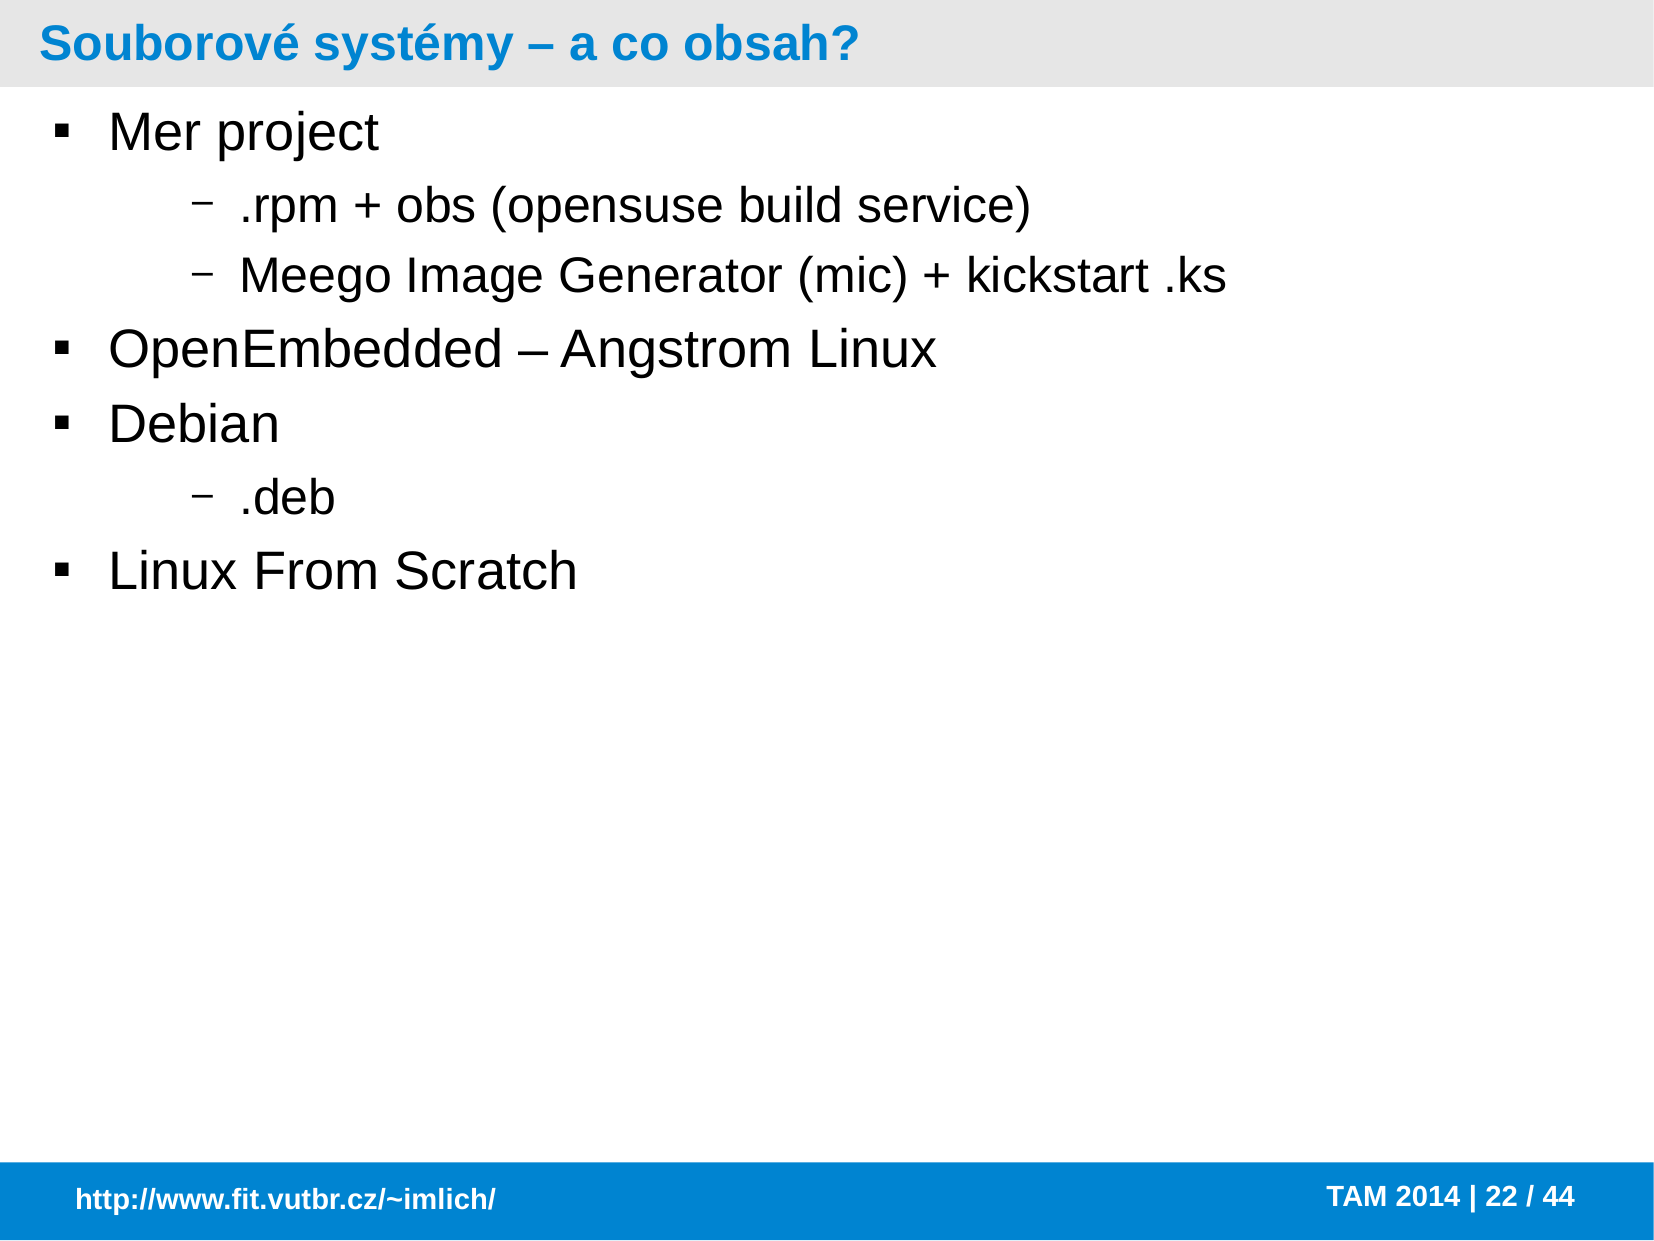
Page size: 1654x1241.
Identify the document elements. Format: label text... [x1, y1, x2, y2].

title Souborové systémy – a co obsah? [39, 5, 1615, 81]
list Mer project .rpm + obs (opensuse build service) Meego Image Generator (mic) + kickstart .ks OpenEmbedded – Angstrom Linux Debian .deb Linux From Scratch [37, 101, 1613, 1163]
